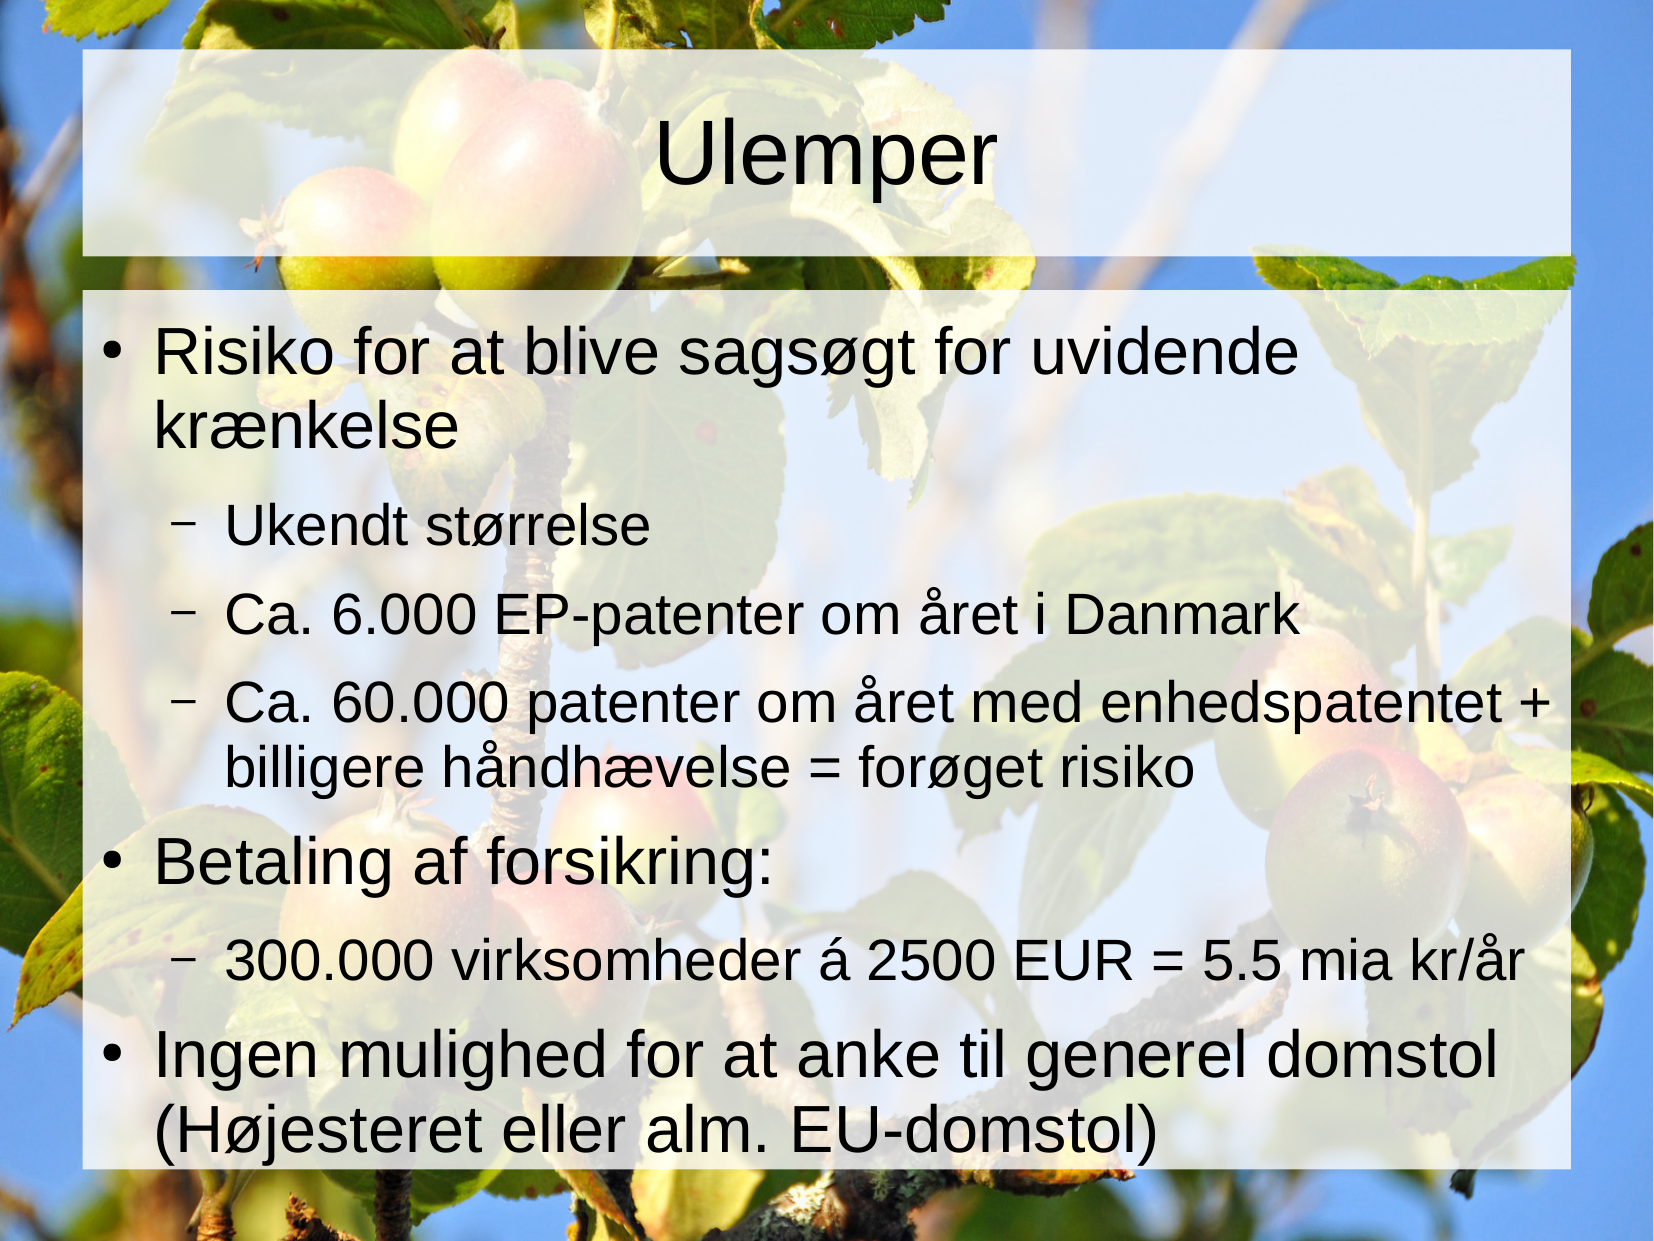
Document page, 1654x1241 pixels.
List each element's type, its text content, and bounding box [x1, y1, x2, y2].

title Ulemper [82, 49, 1571, 257]
picture [0, 0, 1654, 1241]
list Risiko for at blive sagsøgt for uvidende krænkelse Ukendt størrelse Ca. 6.000 EP-patenter om året i Danmark Ca. 60.000 patenter om året med enhedspatentet + billigere håndhævelse = forøget risiko Betaling af forsikring: 300.000 virksomheder á 2500 EUR = 5.5 mia kr/år Ingen mulighed for at anke til generel domstol (Højesteret eller alm. EU-domstol) [82, 290, 1571, 1170]
